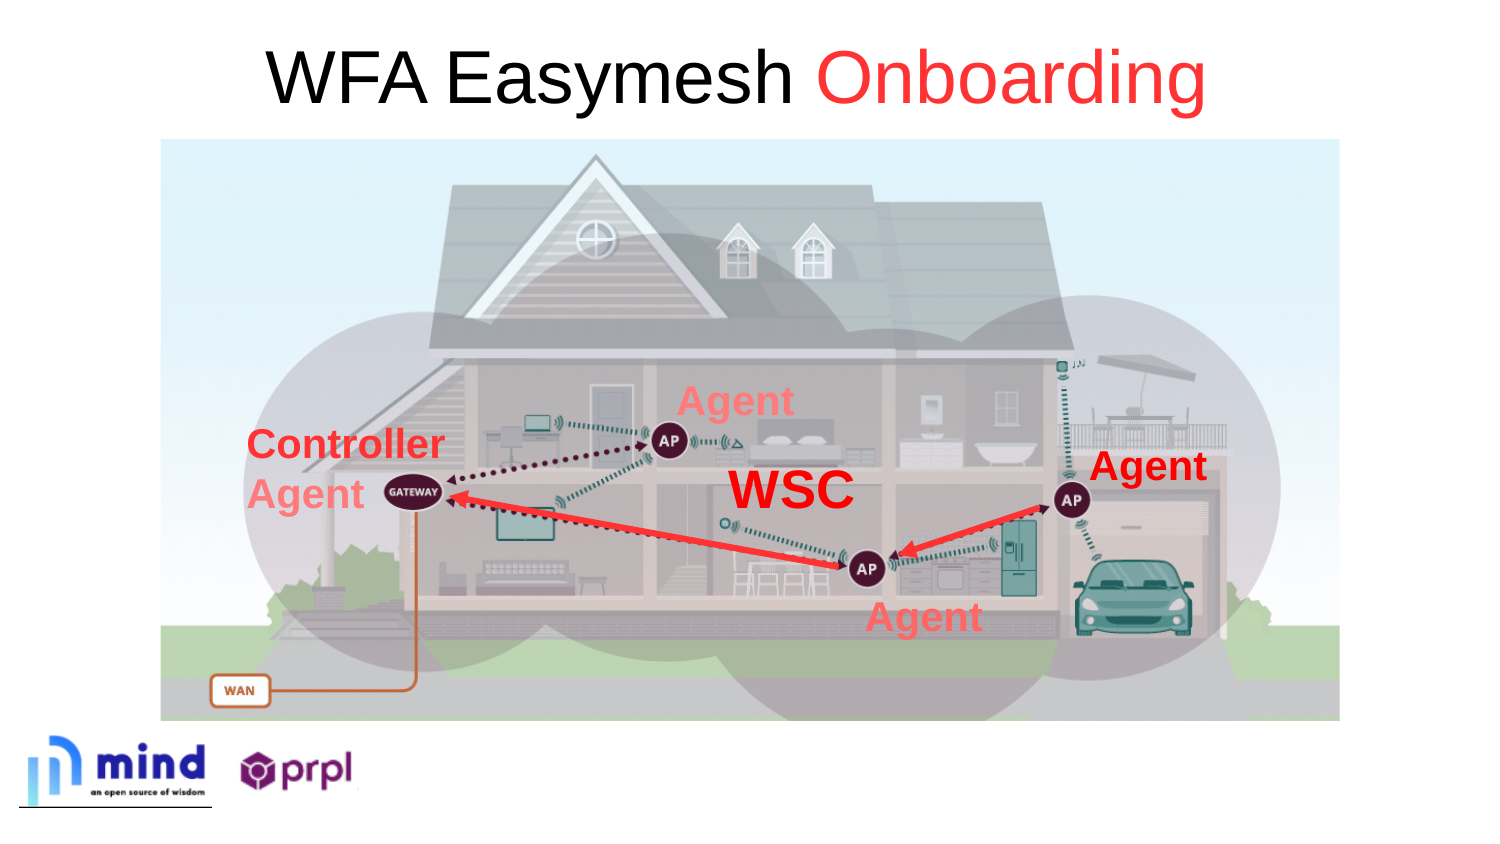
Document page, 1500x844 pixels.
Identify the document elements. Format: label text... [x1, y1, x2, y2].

text_box WSC [714, 446, 871, 522]
picture [235, 743, 359, 799]
picture [160, 139, 1340, 721]
text_box Agent [849, 582, 998, 644]
text_box Controller Agent [231, 409, 461, 518]
text_box WFA Easymesh Onboarding [48, 7, 1425, 140]
text_box Agent [1074, 431, 1223, 493]
picture [19, 734, 212, 808]
text_box Agent [661, 366, 810, 428]
